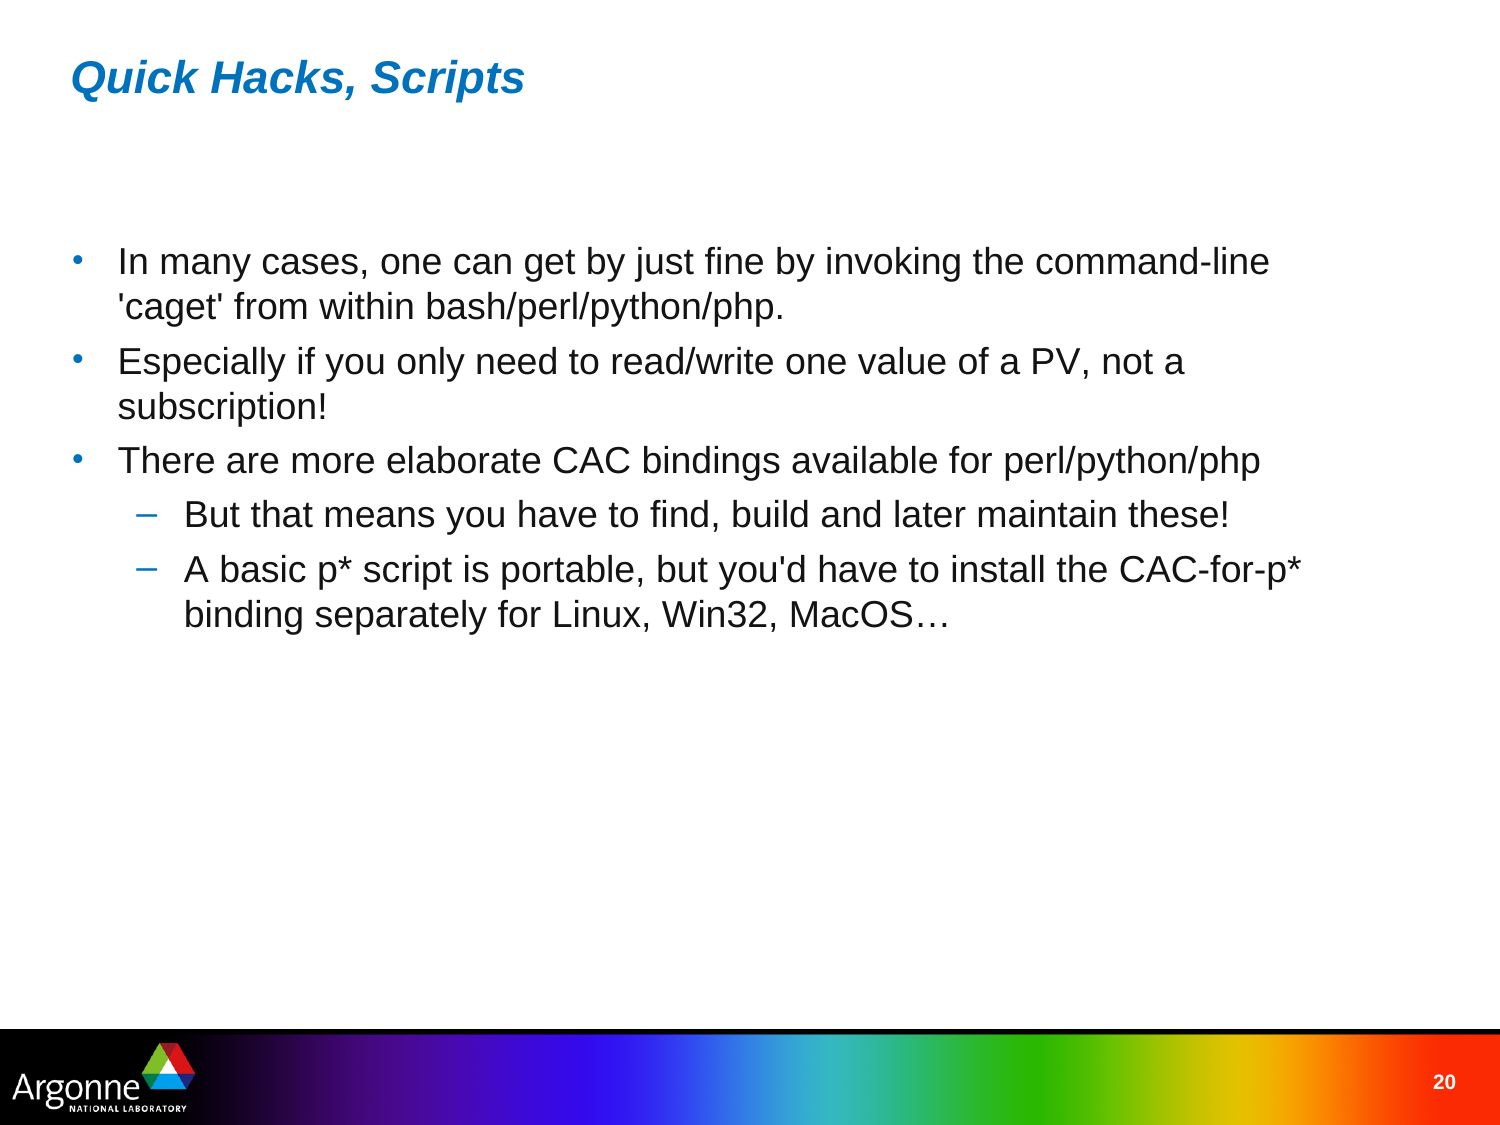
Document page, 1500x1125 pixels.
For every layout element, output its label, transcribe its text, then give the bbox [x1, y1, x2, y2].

picture [0, 1029, 1500, 1125]
list In many cases, one can get by just fine by invoking the command-line 'caget' from within bash/perl/python/php. Especially if you only need to read/write one value of a PV, not a subscription! There are more elaborate CAC bindings available for perl/python/php But that means you have to find, build and later maintain these! A basic p* script is portable, but you'd have to install the CAC-for-p* binding separately for Linux, Win32, MacOS… [56, 229, 1359, 973]
title Quick Hacks, Scripts [55, 54, 1361, 120]
